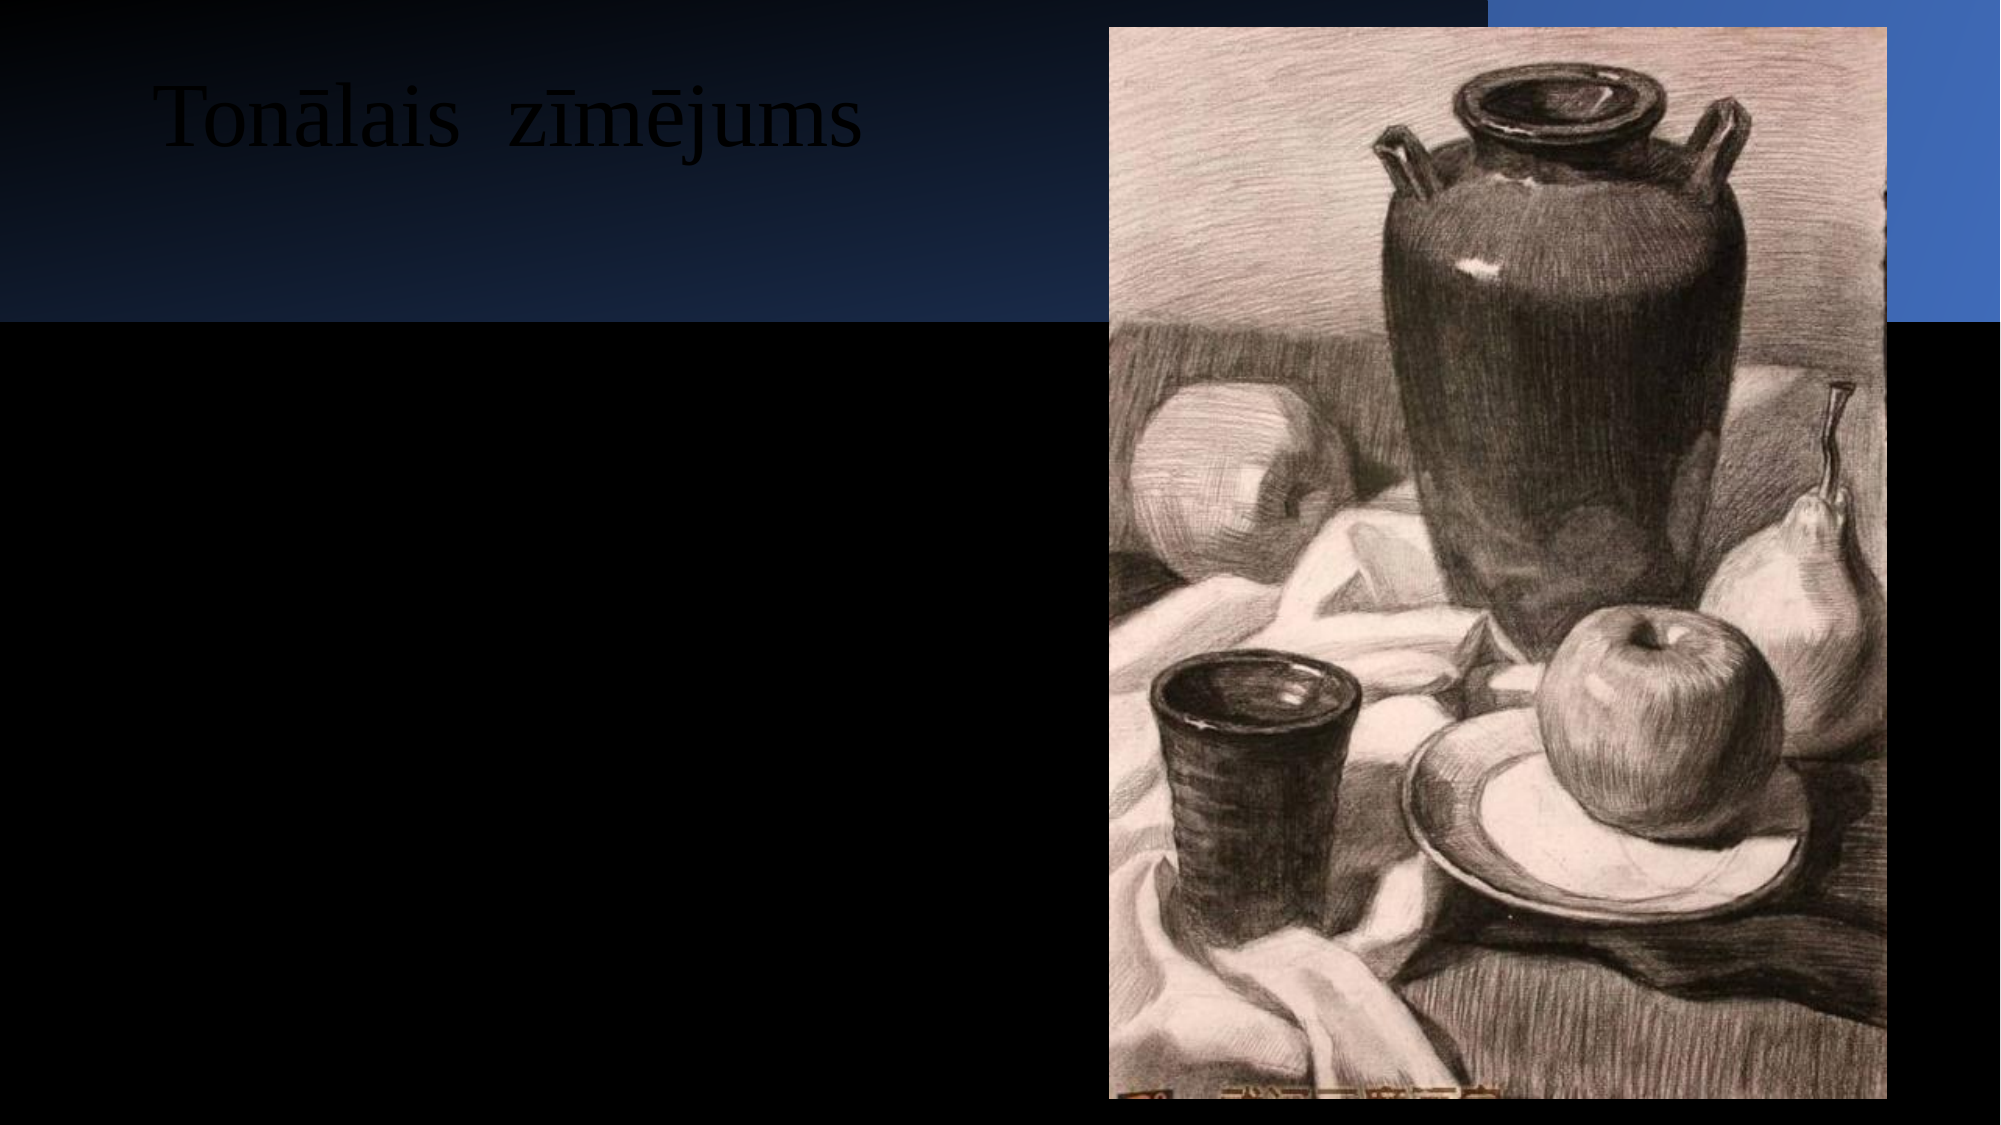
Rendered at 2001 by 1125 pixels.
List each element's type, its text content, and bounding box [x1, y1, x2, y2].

picture [1109, 27, 1887, 1099]
text_box Tonālais zīmējums [137, 59, 1863, 278]
text_box [0, 0, 2000, 1125]
